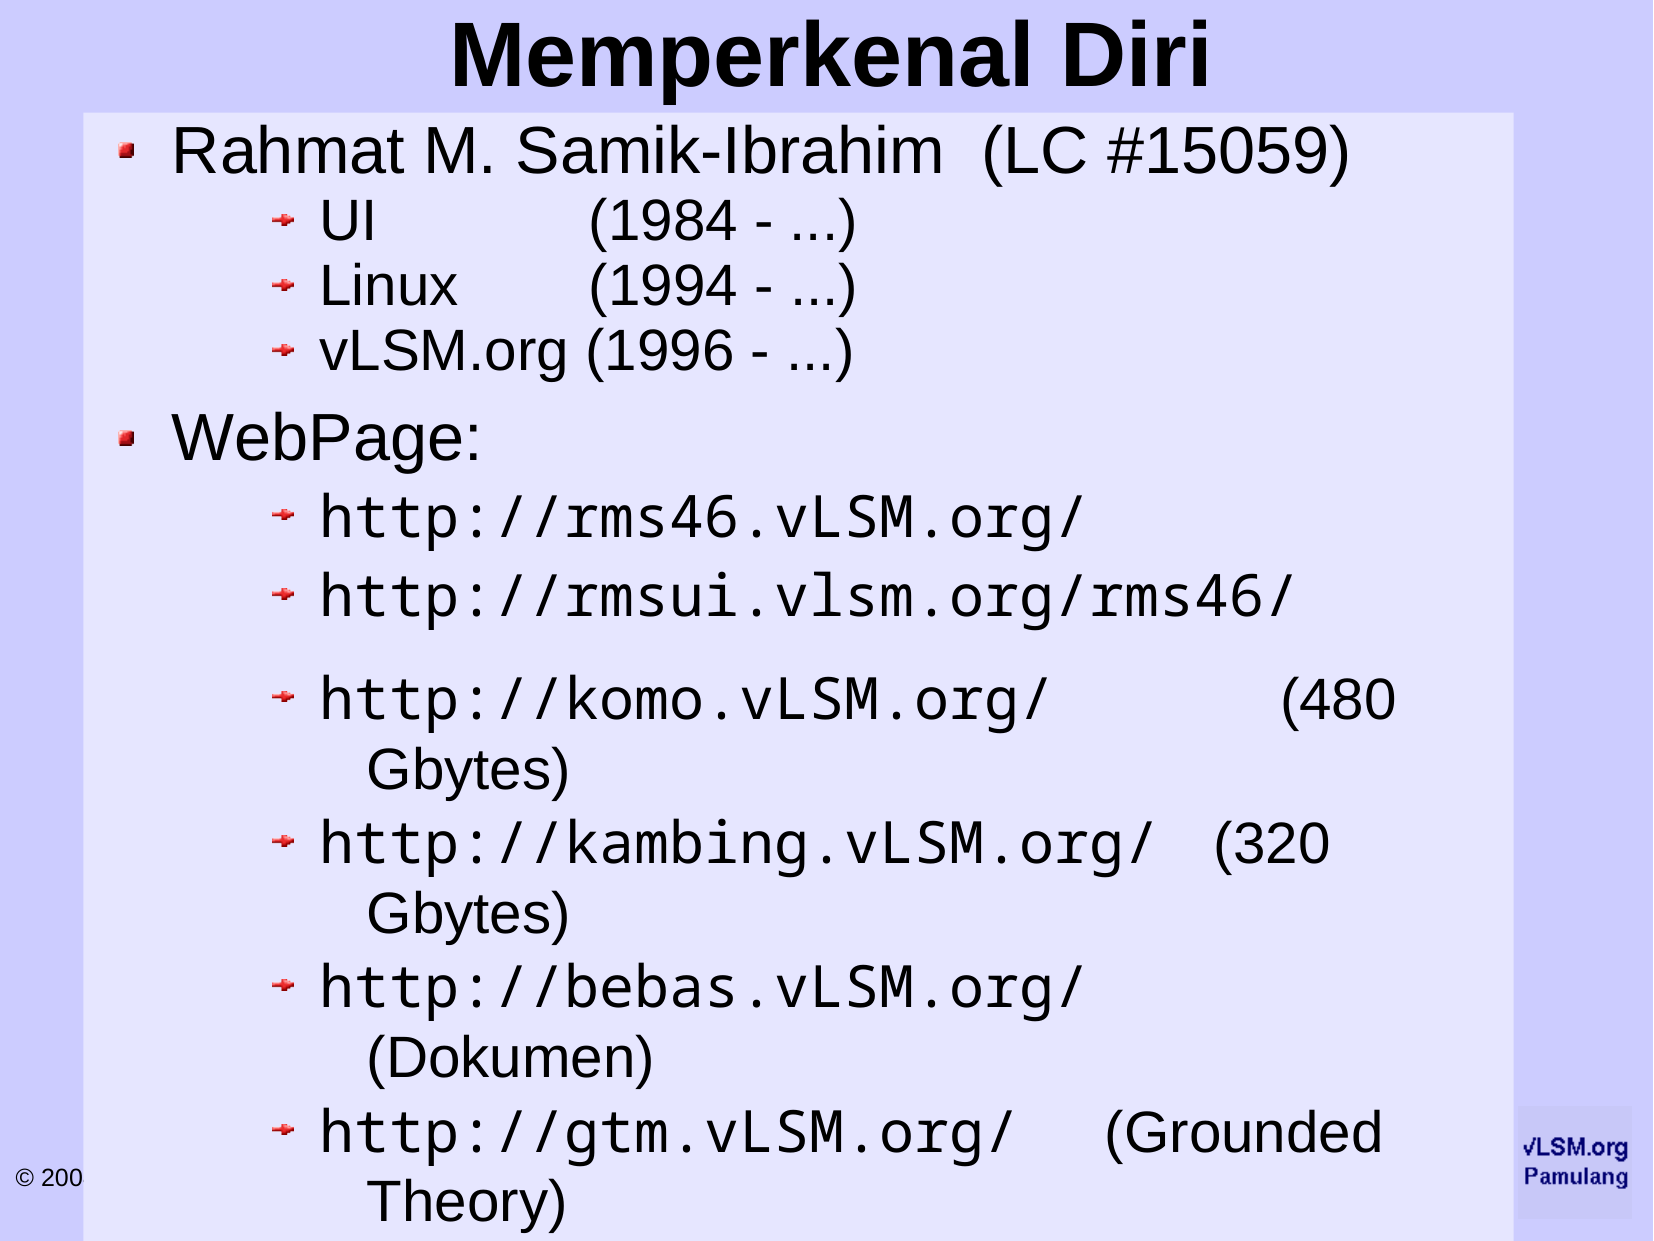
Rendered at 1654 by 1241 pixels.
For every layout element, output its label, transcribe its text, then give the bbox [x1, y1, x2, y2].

title Memperkenal Diri [39, 0, 1624, 110]
picture [1518, 1106, 1632, 1219]
list Rahmat M. Samik-Ibrahim (LC #15059) UI (1984 - ...) Linux (1994 - ...) vLSM.org (1996 - ...) WebPage: http://rms46.vLSM.org/ http://rmsui.vlsm.org/rms46/ http://komo.vLSM.org/ (480 Gbytes) http://kambing.vLSM.org/ (320 Gbytes) http://bebas.vLSM.org/ (Dokumen) http://gtm.vLSM.org/ (Grounded Theory) http://www.sdn.or.id/ (SDN UNDP) http://de2.vlsm.org/ (De2: distro Linux) [83, 112, 1514, 1134]
